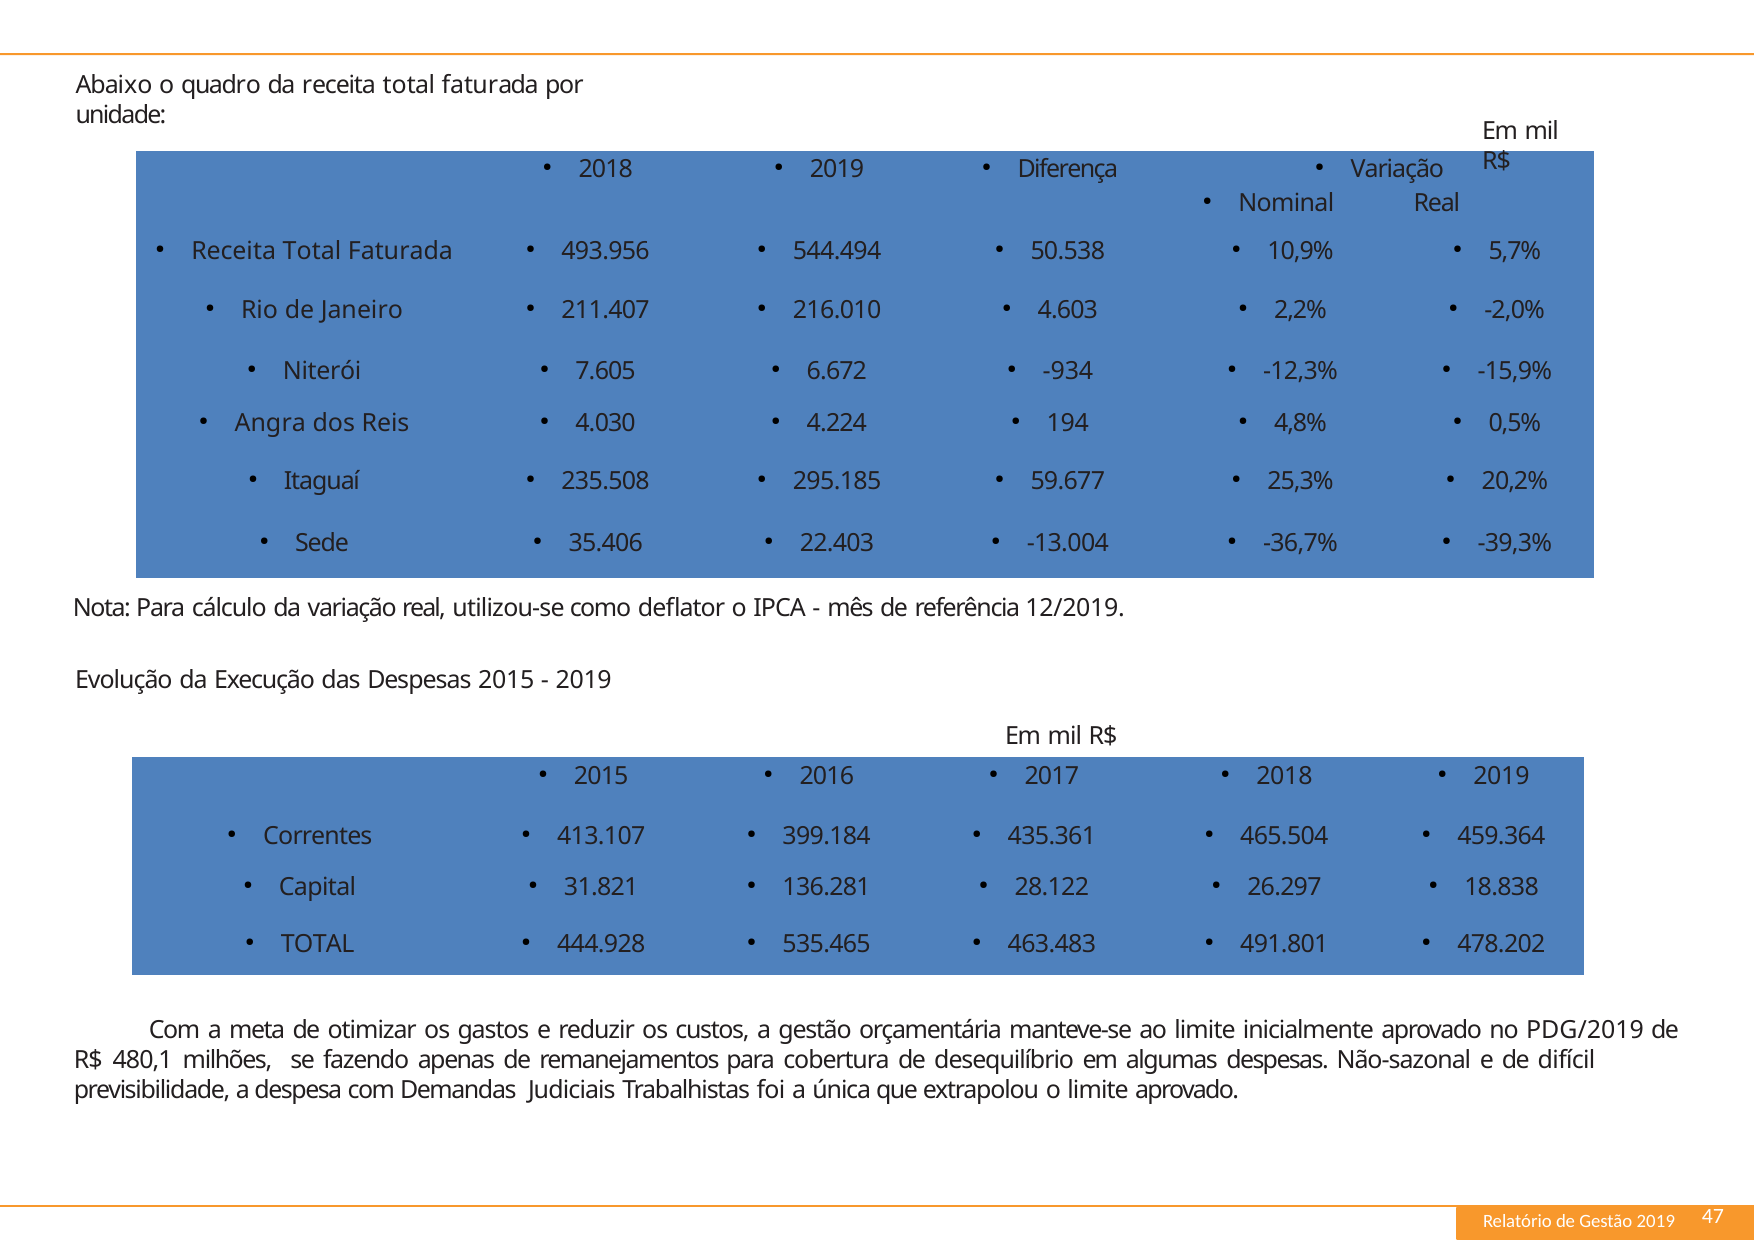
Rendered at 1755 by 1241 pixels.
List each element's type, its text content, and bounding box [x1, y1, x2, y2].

table_cell 22.403 [703, 525, 935, 578]
table_header Diferença [935, 151, 1165, 233]
table_cell -934 [935, 353, 1165, 405]
table_cell 544.494 [703, 233, 935, 292]
table_cell Niterói [136, 353, 473, 405]
table_cell 465.504 [1149, 817, 1384, 868]
table_cell 10,9% [1165, 233, 1400, 292]
text_box [1458, 1209, 1754, 1238]
table_cell -2,0% [1400, 292, 1594, 353]
table_cell 295.185 [703, 463, 935, 525]
table_cell 0,5% [1400, 405, 1594, 463]
table_cell Capital [132, 868, 468, 926]
table_cell 463.483 [919, 926, 1149, 975]
table_cell 491.801 [1149, 926, 1384, 975]
text_box Nota: Para cálculo da variação real, utilizou-se como deflator o IPCA - mês de referência 12/2019. Evolução da Execução das Despesas 2015 - 2019 Em mil R$ [72, 589, 1593, 753]
text_box 47 [1699, 1200, 1727, 1205]
table_cell 50.538 [935, 233, 1165, 292]
table_cell 235.508 [473, 463, 703, 525]
table_cell 59.677 [935, 463, 1165, 525]
table_cell 18.838 [1384, 868, 1584, 926]
table_cell TOTAL [132, 926, 468, 975]
table_cell 399.184 [699, 817, 919, 868]
table_cell 413.107 [468, 817, 699, 868]
table_cell 459.364 [1384, 817, 1584, 868]
table_header 2016 [699, 757, 919, 817]
table_cell -36,7% [1165, 525, 1400, 578]
table_header [136, 151, 473, 233]
text_box Em mil R$ [1479, 112, 1587, 147]
table_cell 35.406 [473, 525, 703, 578]
table_cell 7.605 [473, 353, 703, 405]
table_cell Angra dos Reis [136, 405, 473, 463]
table_cell 194 [935, 405, 1165, 463]
table_cell 136.281 [699, 868, 919, 926]
table_header [132, 757, 468, 817]
table_cell Correntes [132, 817, 468, 868]
table_cell 478.202 [1384, 926, 1584, 975]
table_cell 535.465 [699, 926, 919, 975]
table_header 2019 [1384, 757, 1584, 817]
text_box Com a meta de otimizar os gastos e reduzir os custos, a gestão orçamentária manteve-se ao limite inicialmente aprovado no PDG/2019 de R$ 480,1 milhões, se fazendo apenas de remanejamentos para cobertura de desequilíbrio em algumas despesas. Não-sazonal e de difícil previsibilidade, a despesa com Demandas Judiciais Trabalhistas foi a única que extrapolou o limite aprovado. [71, 1011, 1680, 1106]
table_header 2015 [468, 757, 699, 817]
table_cell Itaguaí [136, 463, 473, 525]
table_header 2017 [919, 757, 1149, 817]
table_cell -15,9% [1400, 353, 1594, 405]
table_cell 2,2% [1165, 292, 1400, 353]
table_cell 6.672 [703, 353, 935, 405]
table_cell 4.224 [703, 405, 935, 463]
table_cell Rio de Janeiro [136, 292, 473, 353]
text_box Relatório de Gestão 2019 [1481, 1207, 1682, 1234]
table_cell Sede [136, 525, 473, 578]
table_cell 28.122 [919, 868, 1149, 926]
table_cell 216.010 [703, 292, 935, 353]
table_cell 31.821 [468, 868, 699, 926]
table_cell Receita Total Faturada [136, 233, 473, 292]
table_header 2018 [1149, 757, 1384, 817]
table_cell 444.928 [468, 926, 699, 975]
table_cell 4,8% [1165, 405, 1400, 463]
table_header 2019 [703, 151, 935, 233]
table_header 2018 [473, 151, 703, 233]
table_cell 211.407 [473, 292, 703, 353]
table_cell -12,3% [1165, 353, 1400, 405]
table_cell 20,2% [1400, 463, 1594, 525]
table_cell -13.004 [935, 525, 1165, 578]
table_cell -39,3% [1400, 525, 1594, 578]
table_cell 4.603 [935, 292, 1165, 353]
table_cell 26.297 [1149, 868, 1384, 926]
text_box Abaixo o quadro da receita total faturada por unidade: [73, 66, 612, 102]
table_cell 493.956 [473, 233, 703, 292]
table_cell 25,3% [1165, 463, 1400, 525]
table_cell 435.361 [919, 817, 1149, 868]
table_cell 4.030 [473, 405, 703, 463]
table_cell 5,7% [1400, 233, 1594, 292]
text_box 47 [1699, 1207, 1727, 1231]
table_header Variação Nominal Real [1165, 151, 1594, 233]
